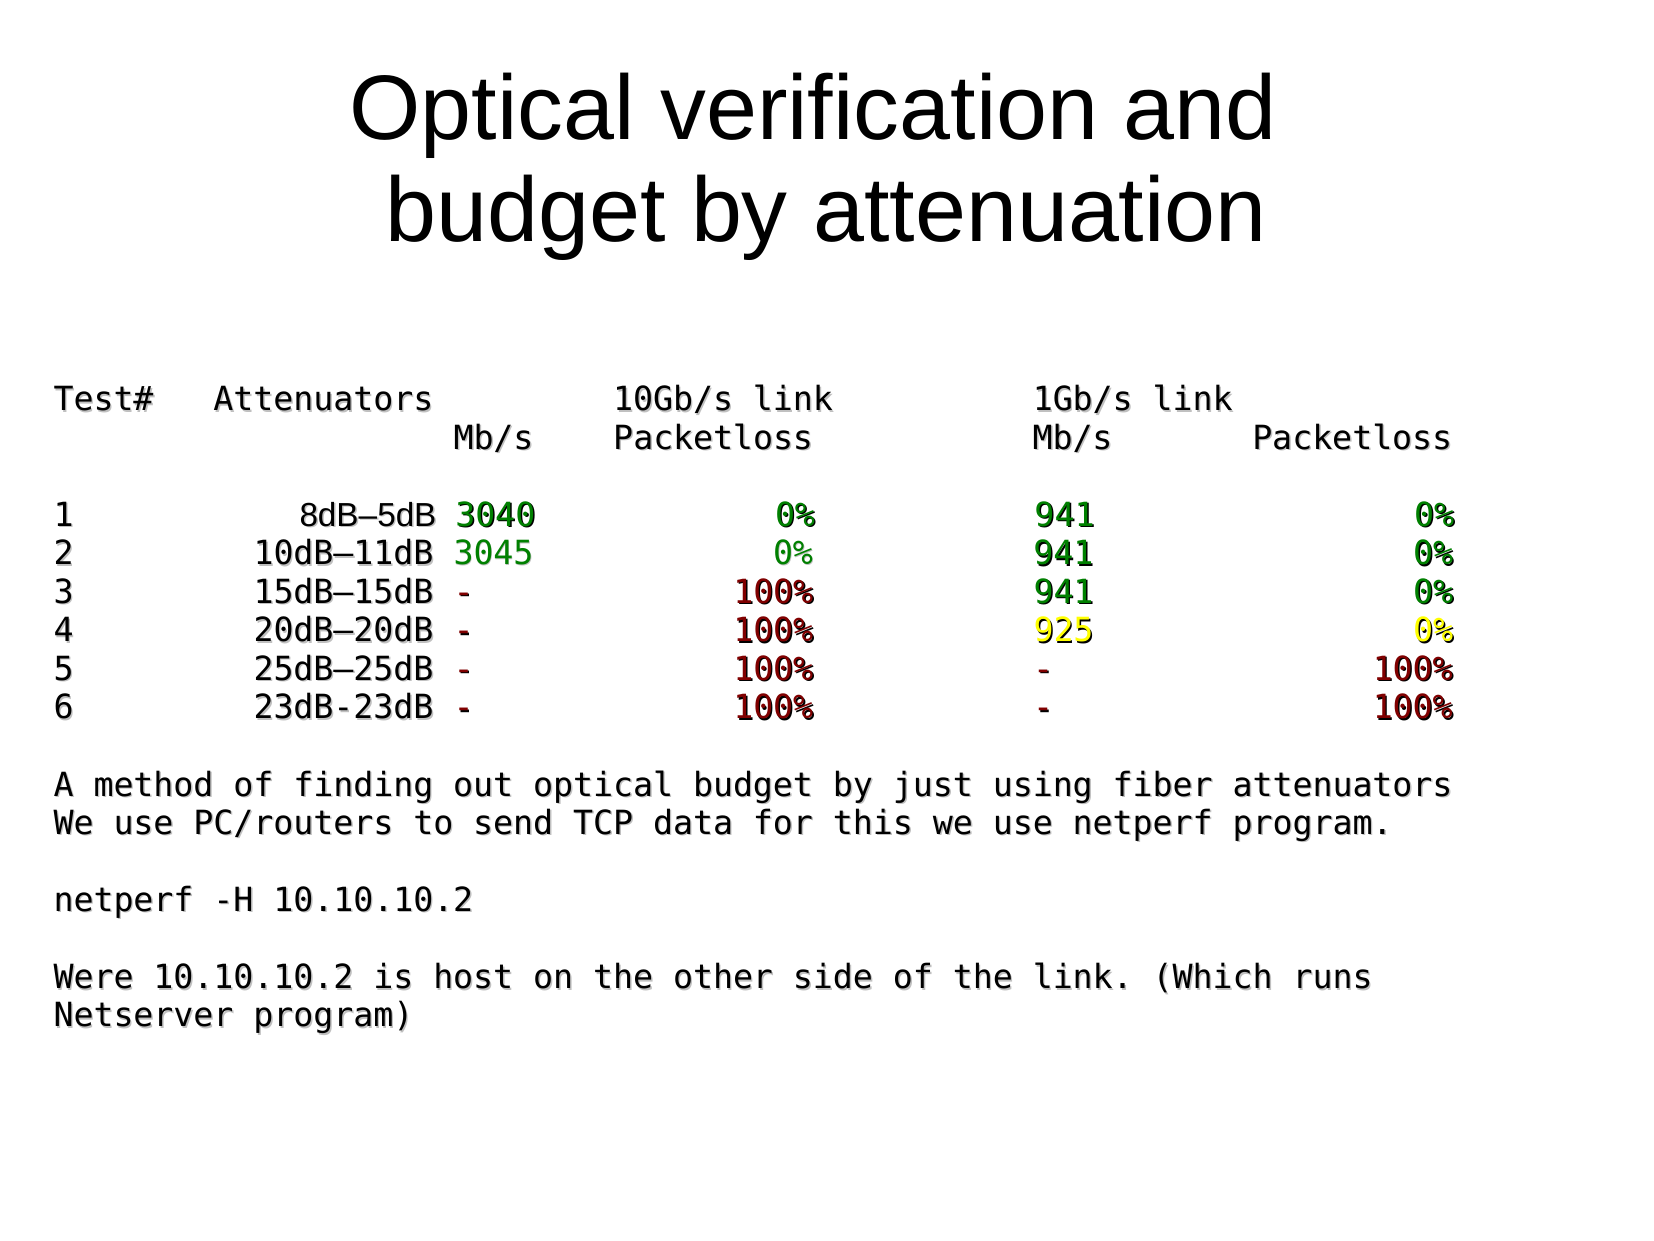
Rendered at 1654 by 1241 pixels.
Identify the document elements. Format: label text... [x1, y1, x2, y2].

text_box Test # Attenuators 10 Gb/s link 1 Gb/s link Mb/s Packet loss Mb/s Packet loss 1 8 dB – 5 dB 3040 0% 941 0% 2 10 dB – 11dB 3045 0% 941 0% 3 15 dB – 15 dB ‐ 100% 941 0% 4 20 dB – 20 dB ‐ 100% 925 0% 5 25 dB – 25 dB ‐ 100% ‐ 100% 6 23 dB ‐ 23 dB ‐ 100% ‐ 100% A method of finding out optical budget by just using fiber attenuators We use PC/routers to send TCP data for this we use netperf program. netperf -H 10.10.10.2 Were 10.10.10.2 is host on the other side of the link. (Which runs Netserver program) [38, 300, 1576, 1045]
title Optical verification and budget by attenuation [82, 45, 1571, 273]
